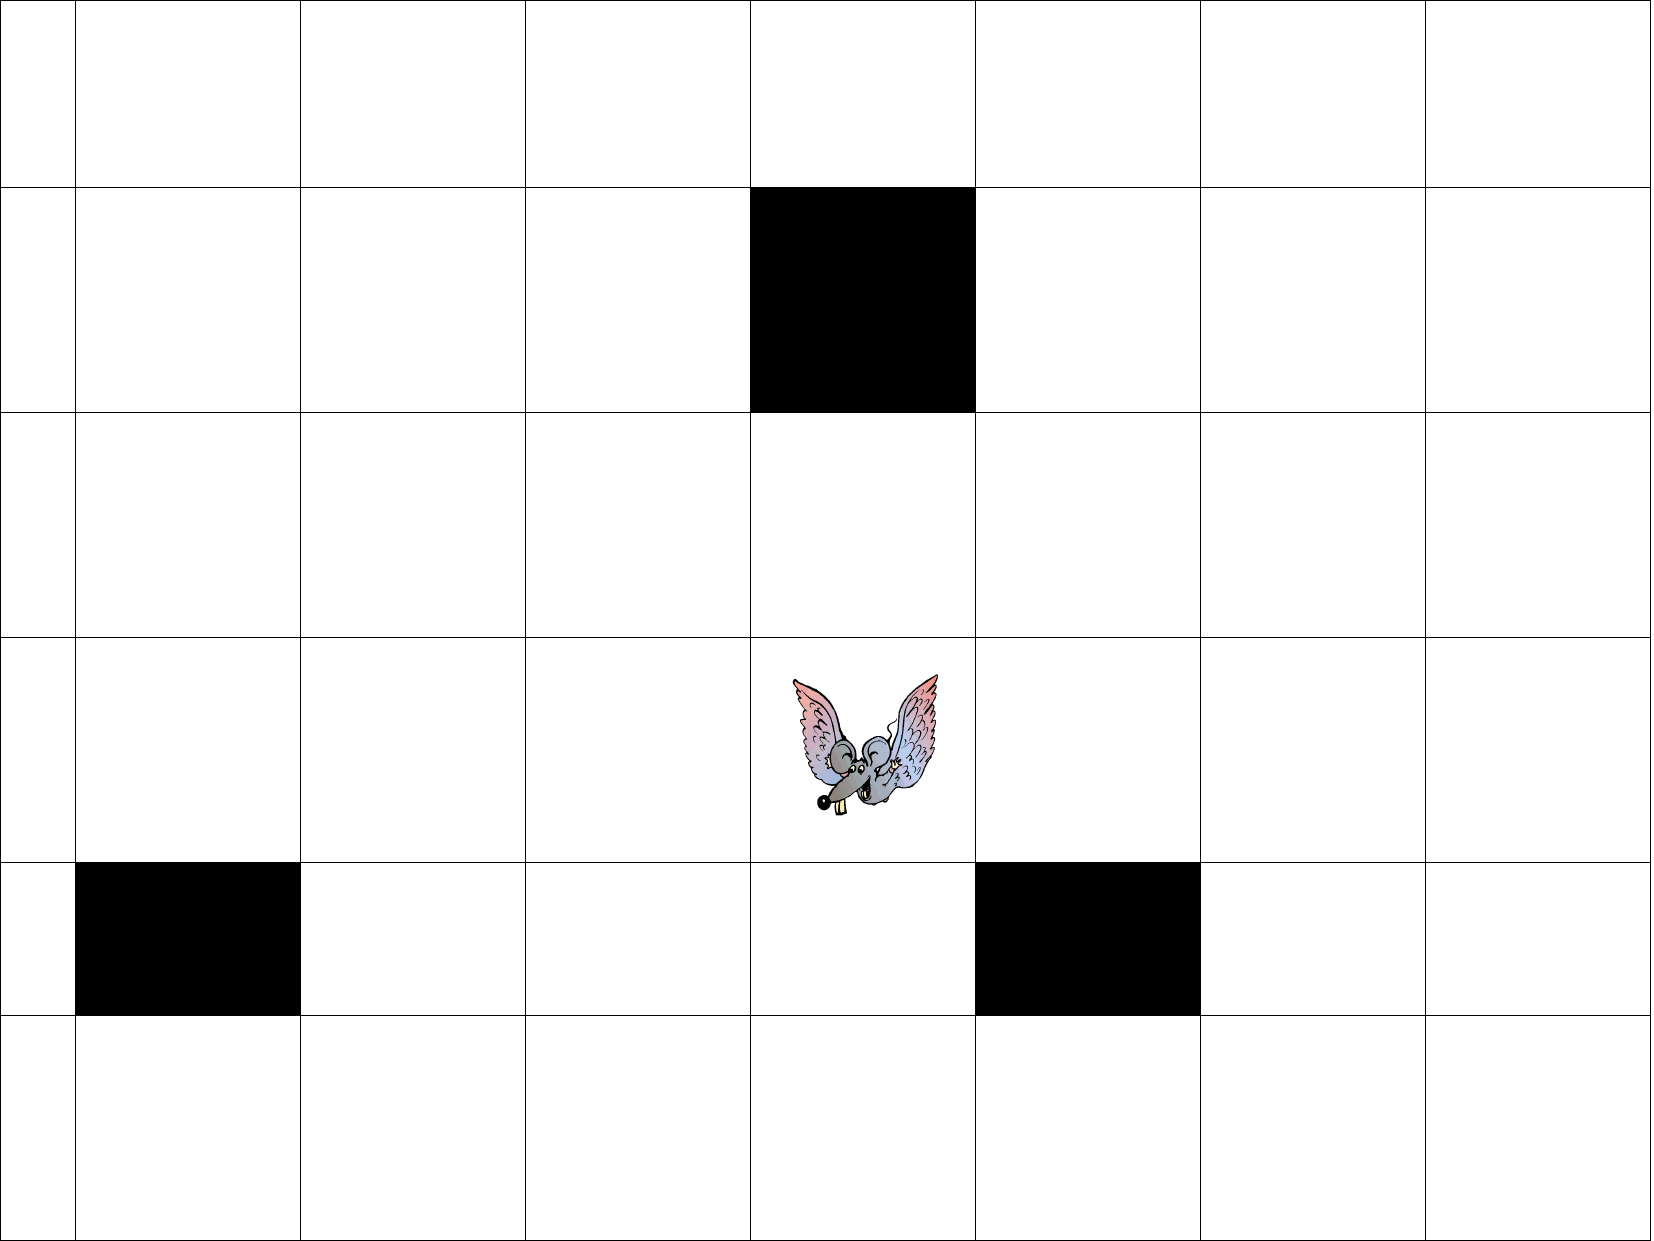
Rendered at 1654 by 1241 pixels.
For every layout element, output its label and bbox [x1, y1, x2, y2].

picture [792, 674, 938, 826]
text_box [0, 0, 1651, 1241]
